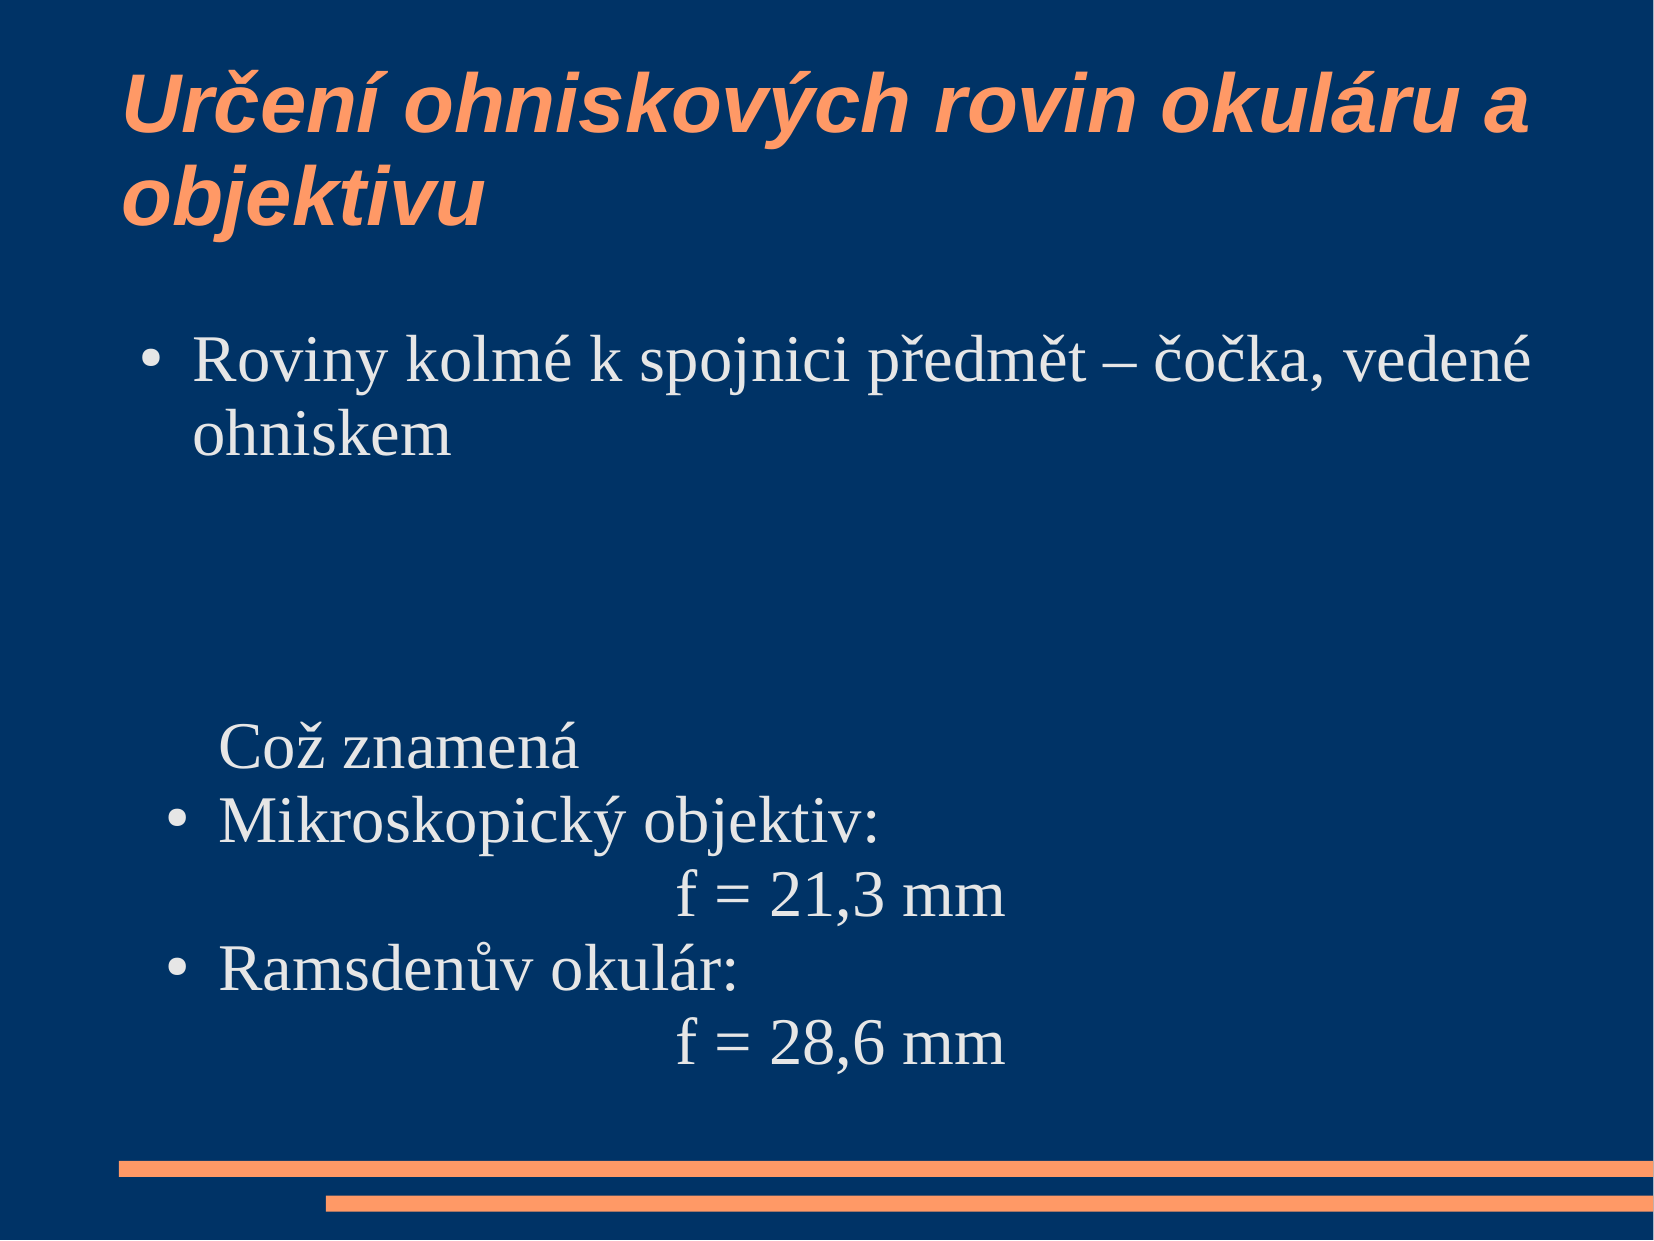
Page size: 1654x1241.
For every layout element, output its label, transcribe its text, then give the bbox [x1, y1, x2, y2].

list Což znamená Mikroskopický objektiv: f = 21,3 mm Ramsdenův okulár: f = 28,6 mm [147, 708, 1536, 1118]
list Roviny kolmé k spojnici předmět – čočka, vedené ohniskem [121, 322, 1565, 591]
title Určení ohniskových rovin okuláru a objektivu [121, 46, 1534, 254]
